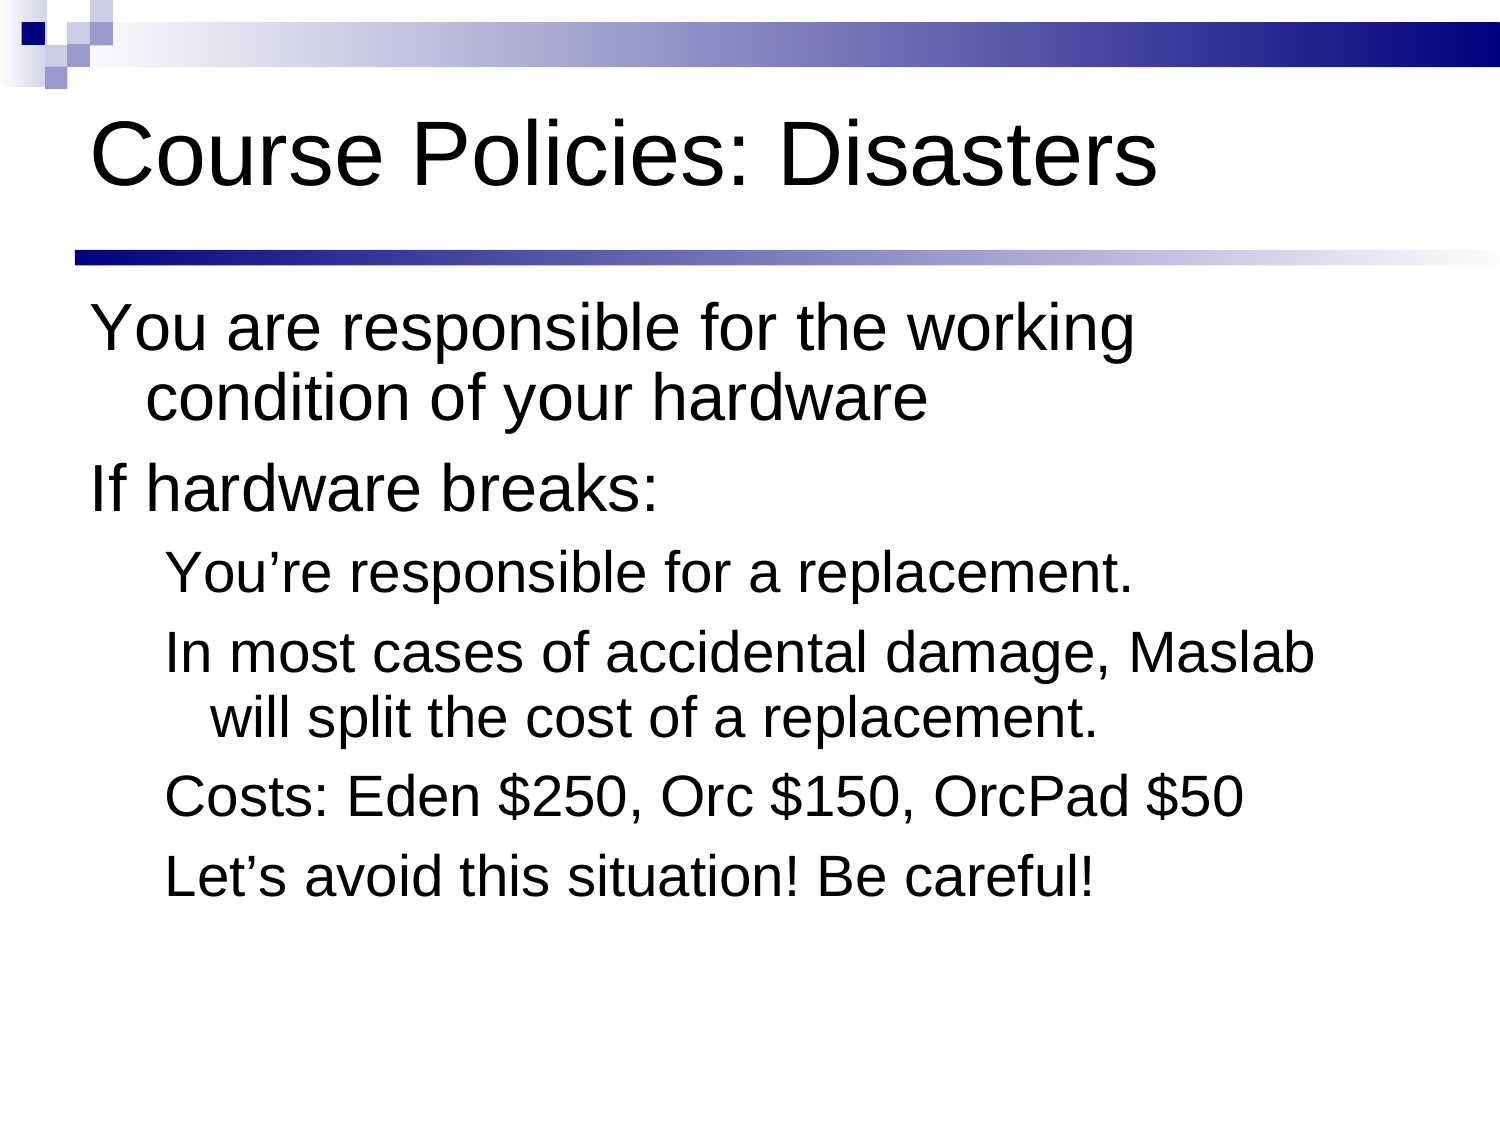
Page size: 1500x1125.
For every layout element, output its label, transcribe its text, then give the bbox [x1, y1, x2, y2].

title Course Policies: Disasters [75, 75, 1426, 238]
list You are responsible for the working condition of your hardware If hardware breaks: You’re responsible for a replacement. In most cases of accidental damage, Maslab will split the cost of a replacement. Costs: Eden $250, Orc $150, OrcPad $50 Let’s avoid this situation! Be careful! [75, 287, 1426, 1051]
